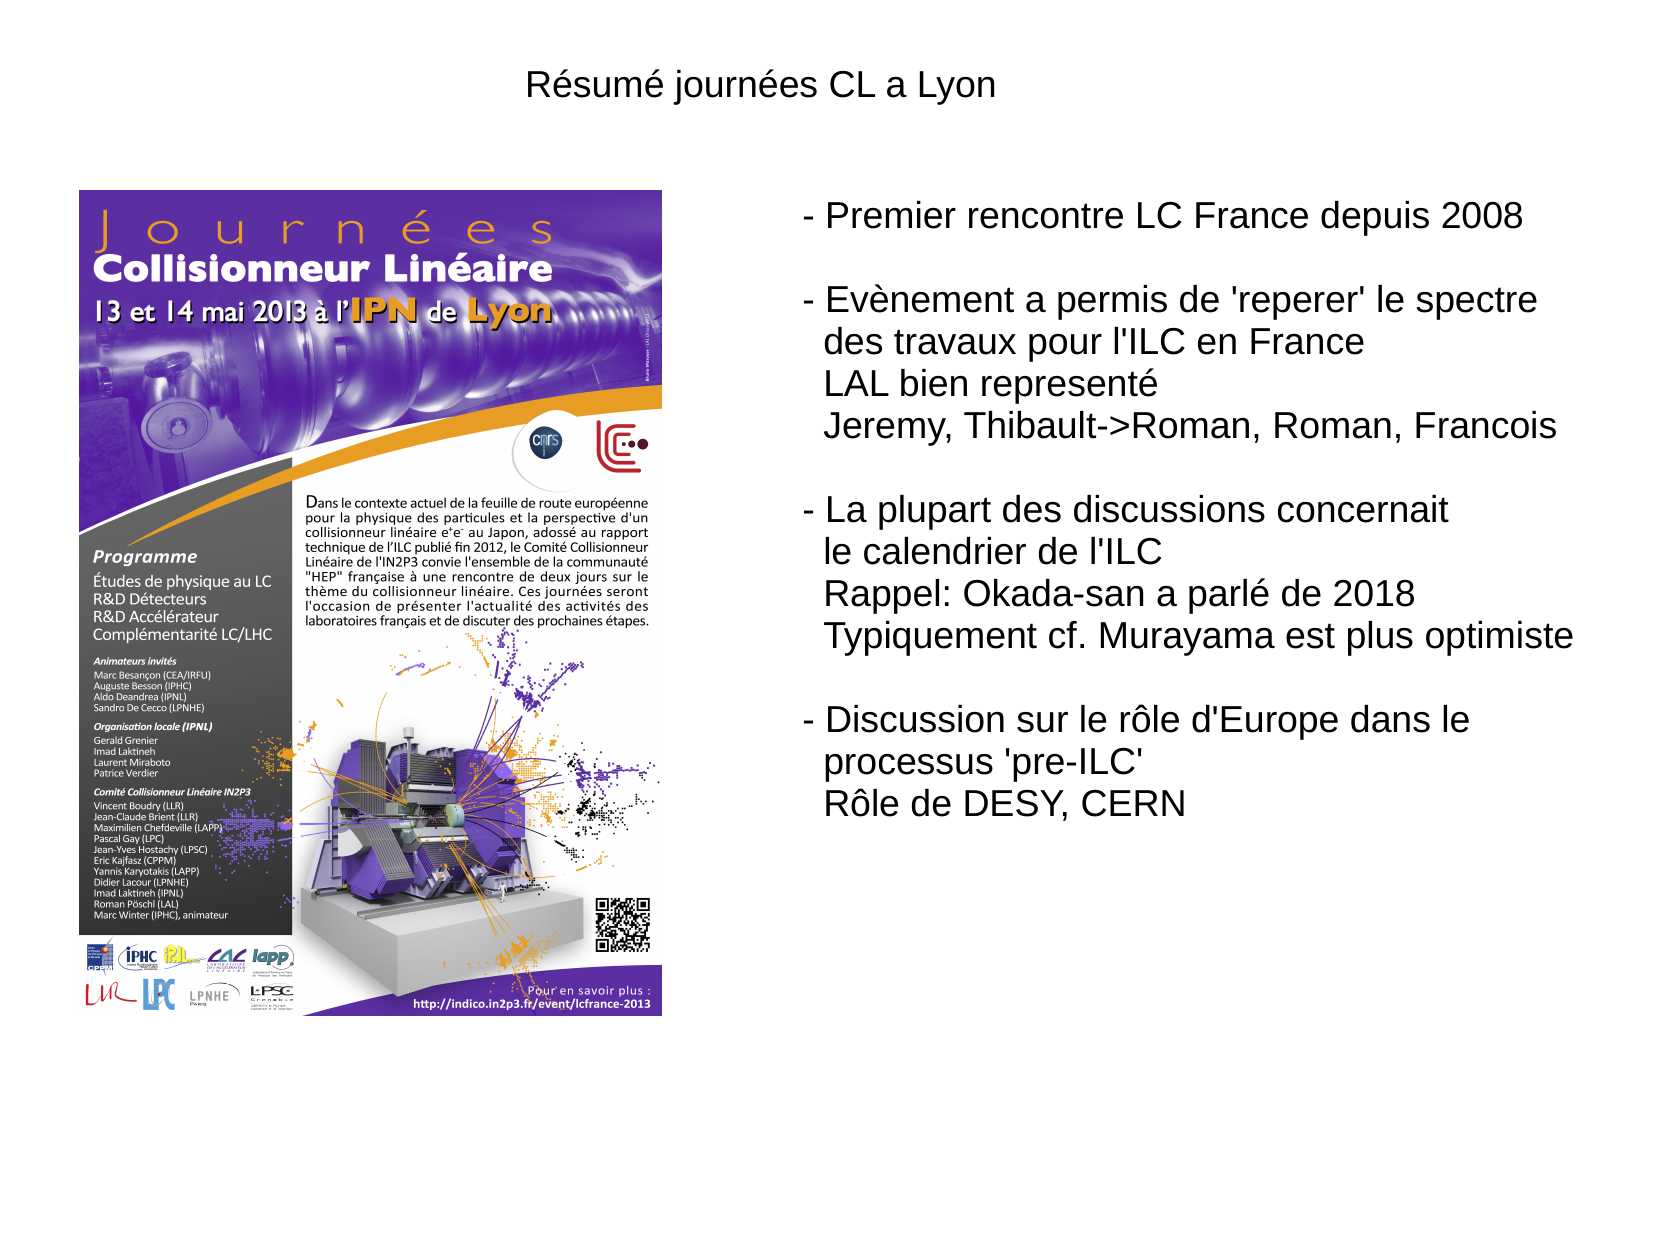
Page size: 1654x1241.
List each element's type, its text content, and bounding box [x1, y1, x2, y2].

text_box - Premier rencontre LC France depuis 2008 - Evènement a permis de 'reperer' le spectre des travaux pour l'ILC en France LAL bien representé Jeremy, Thibault->Roman, Roman, Francois - La plupart des discussions concernait le calendrier de l'ILC Rappel: Okada-san a parlé de 2018 Typiquement cf. Murayama est plus optimiste - Discussion sur le rôle d'Europe dans le processus 'pre-ILC' Rôle de DESY, CERN [787, 187, 1612, 833]
picture [79, 190, 662, 1016]
text_box Résumé journées CL a Lyon [510, 55, 1013, 113]
